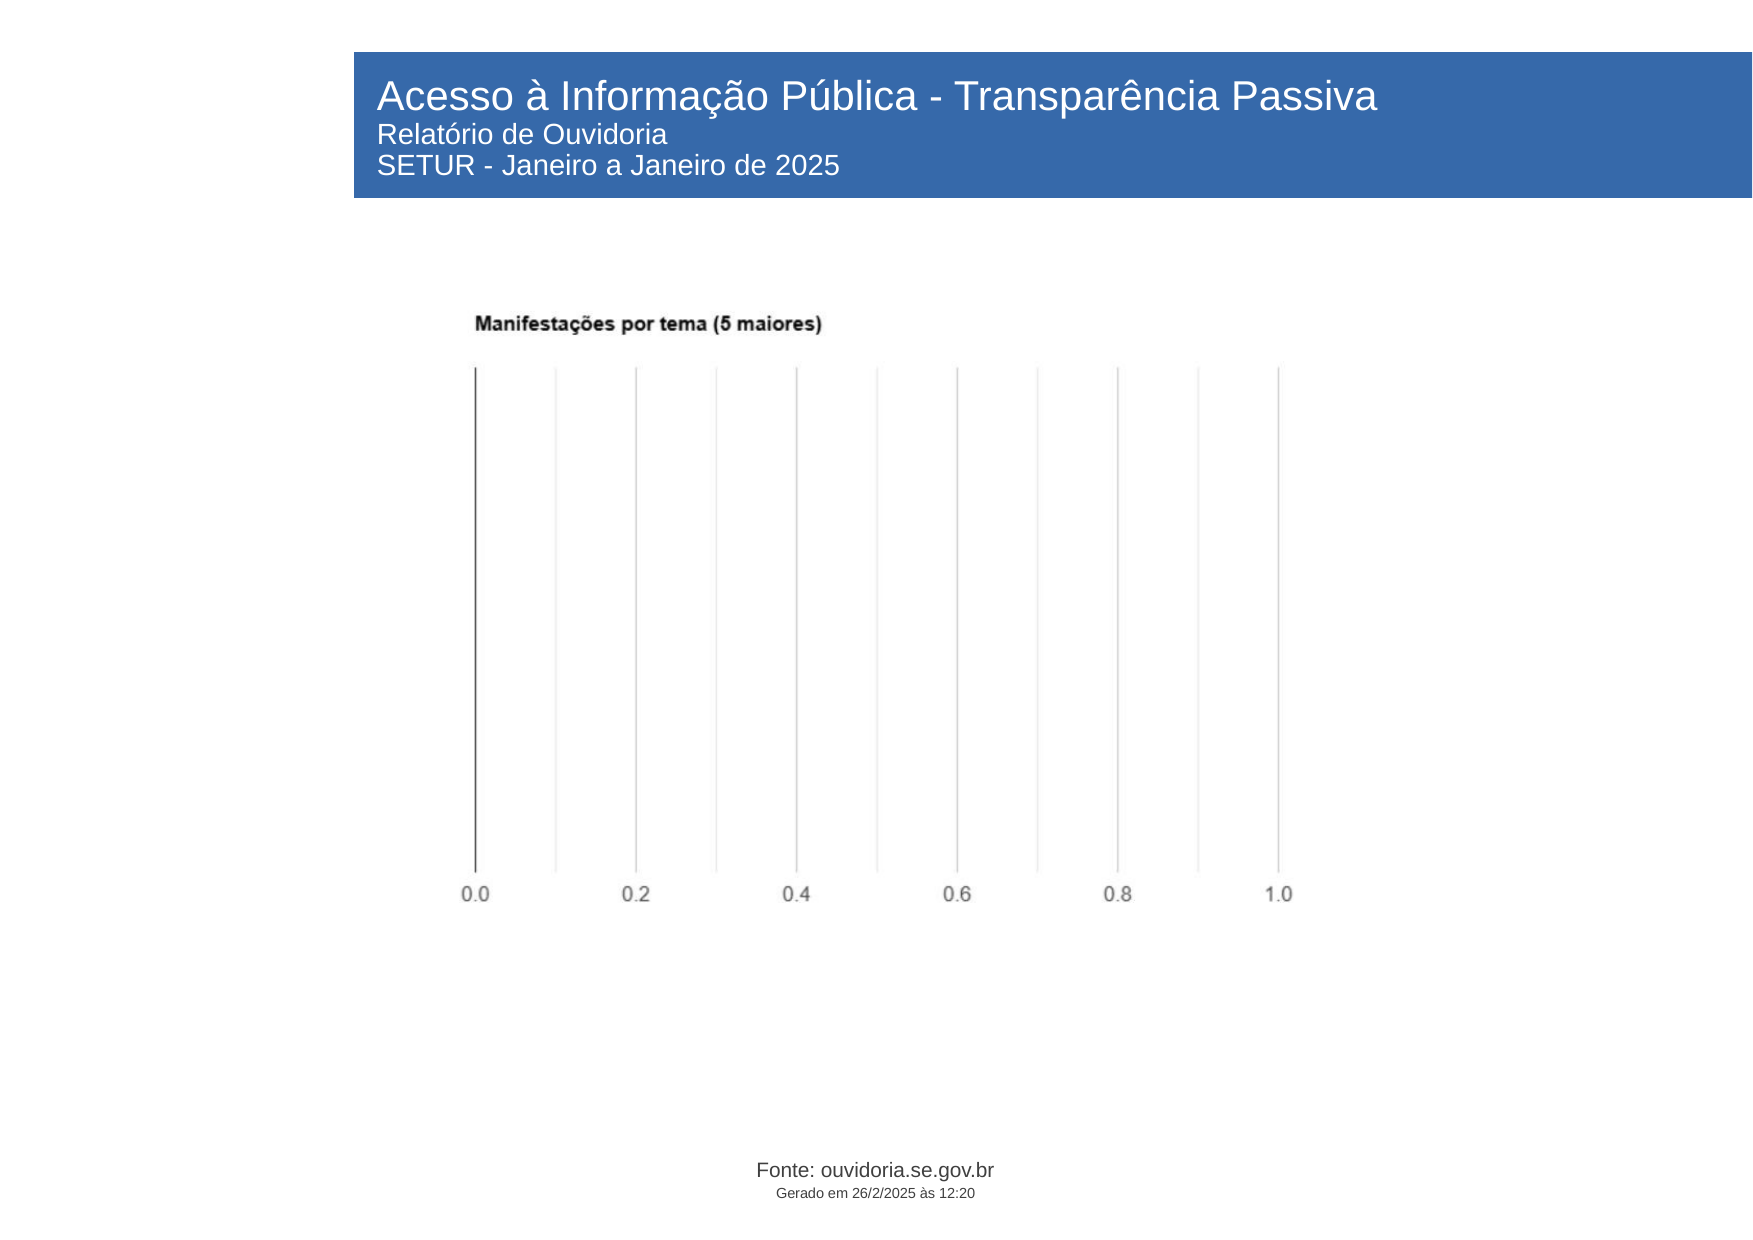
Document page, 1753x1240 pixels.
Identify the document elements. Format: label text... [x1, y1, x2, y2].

text_box [354, 52, 1752, 198]
text_box [227, 211, 1527, 1028]
text_box Fonte: ouvidoria.se.gov.br Gerado em 26/2/2025 às 12:20 [756, 1158, 1023, 1208]
text_box Acesso à Informação Pública - Transparência Passiva Relatório de Ouvidoria SETUR - Janeiro a Janeiro de 2025 [376, 72, 1403, 186]
